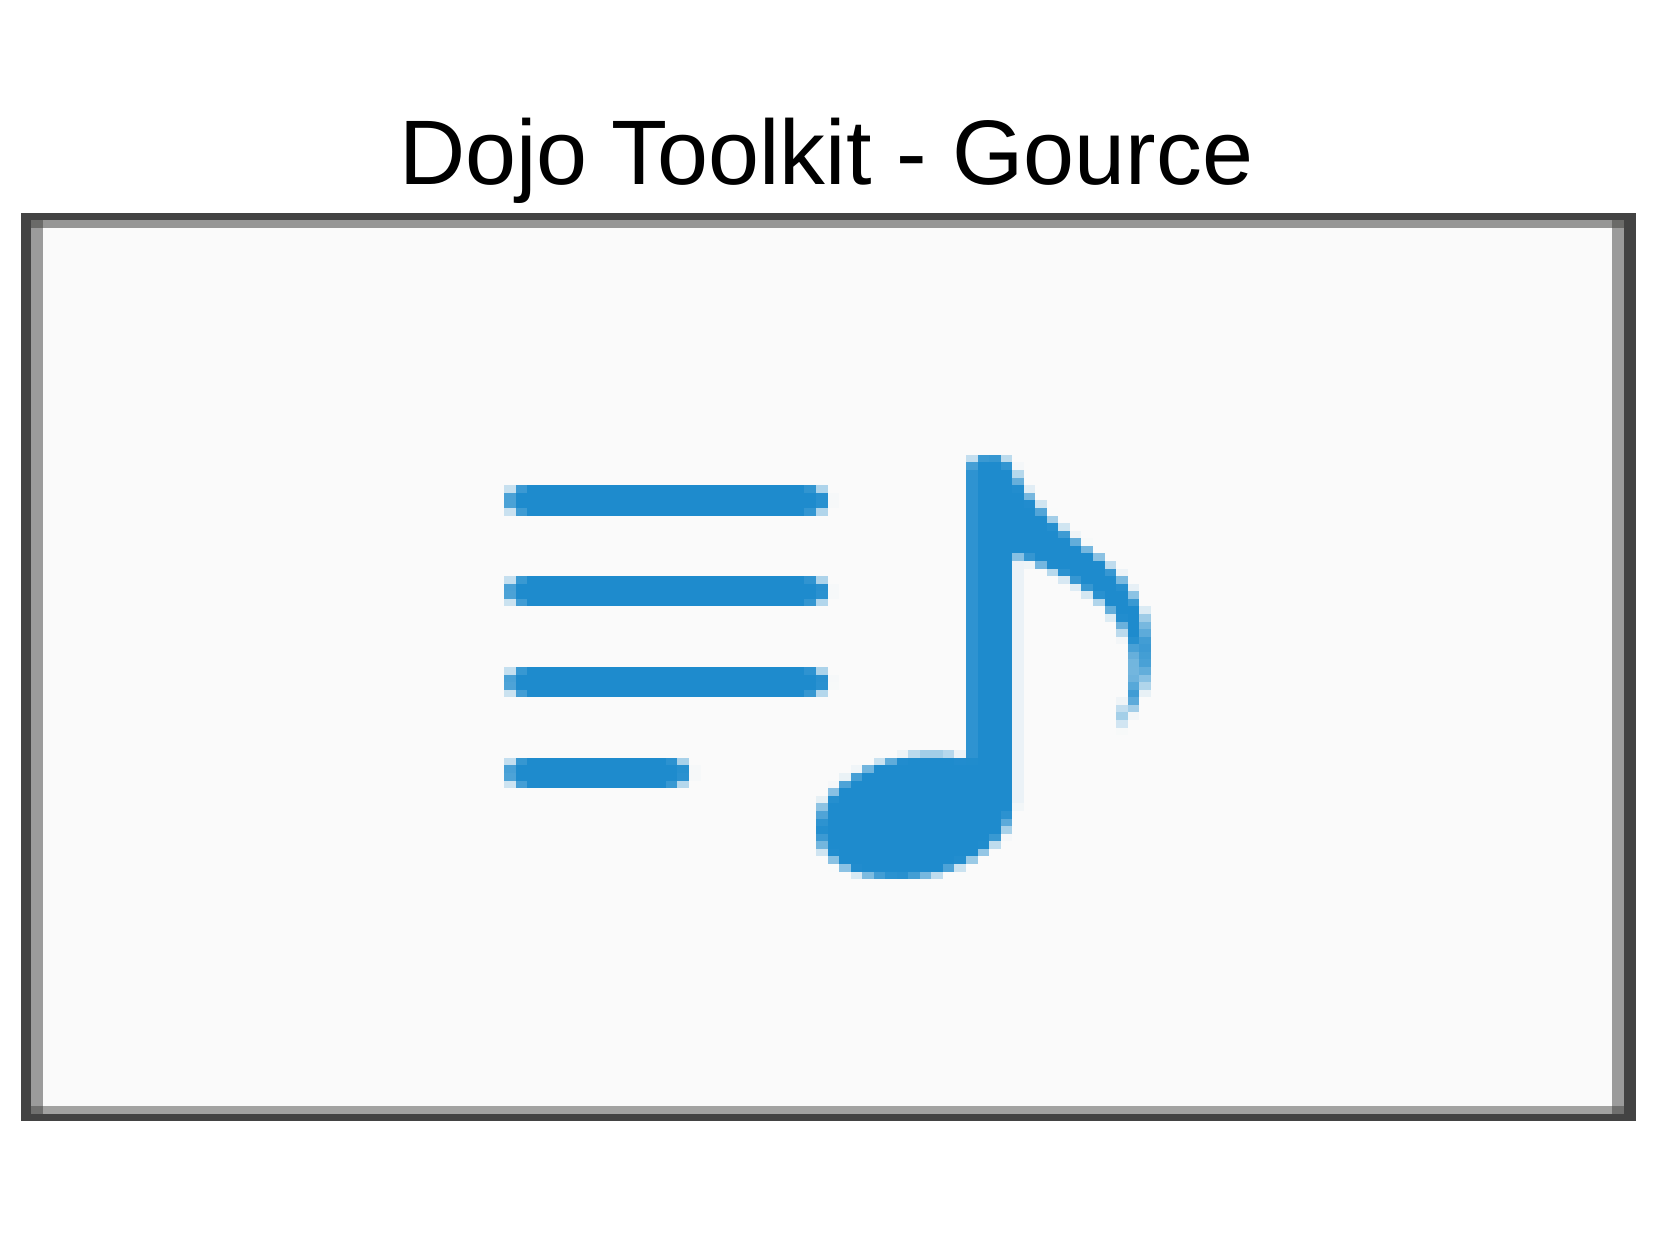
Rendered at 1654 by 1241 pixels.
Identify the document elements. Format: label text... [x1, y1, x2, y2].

title Dojo Toolkit - Gource [82, 49, 1571, 212]
text_box [19, 212, 1637, 1123]
